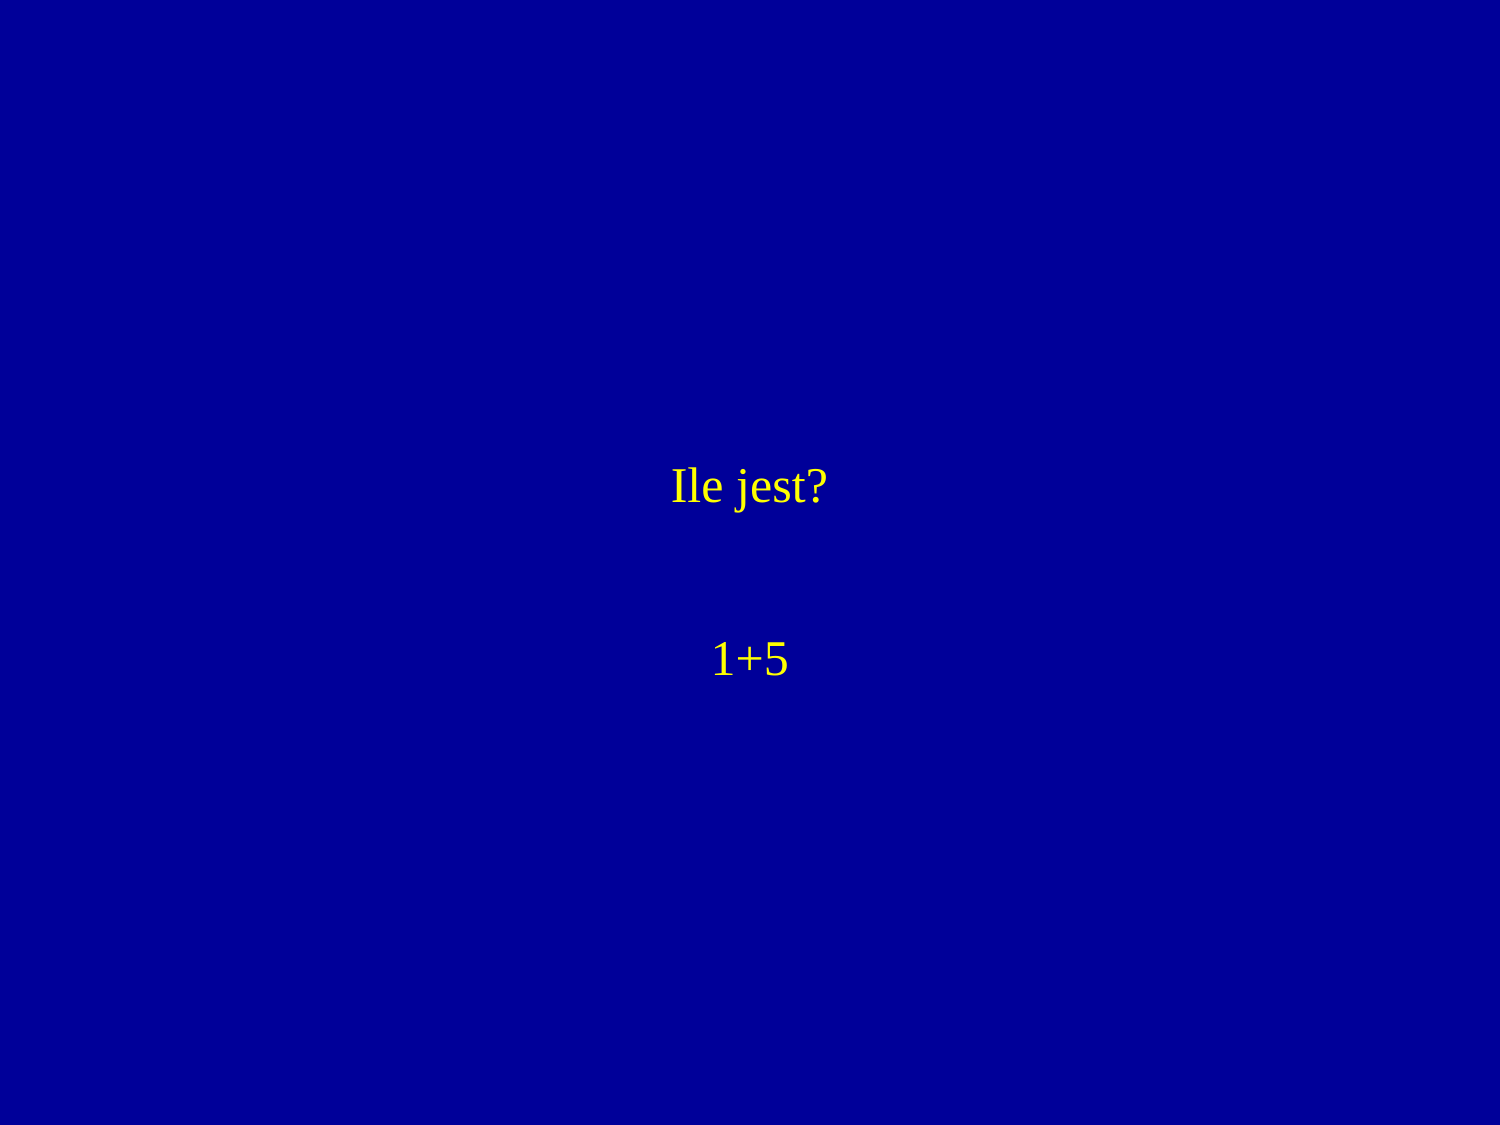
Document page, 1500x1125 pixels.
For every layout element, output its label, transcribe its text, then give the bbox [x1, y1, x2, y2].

text_box Ile jest? 1+5 [656, 450, 844, 694]
